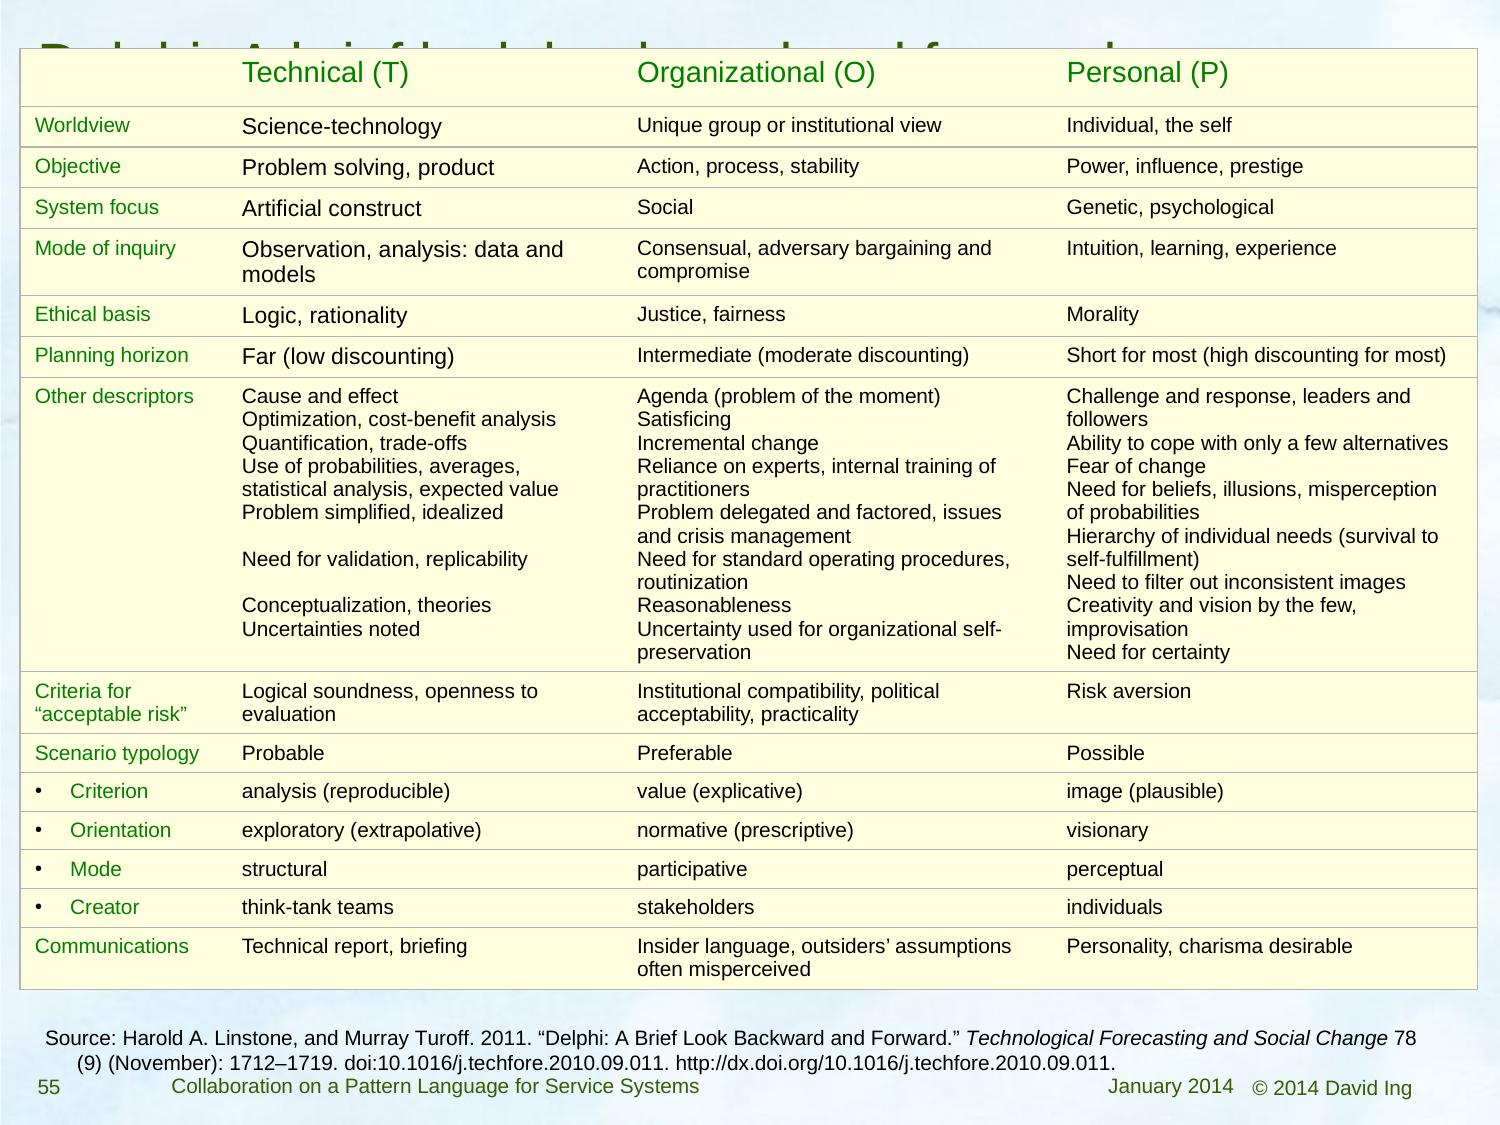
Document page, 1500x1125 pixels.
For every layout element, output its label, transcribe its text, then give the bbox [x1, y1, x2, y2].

table_cell think-tank teams [227, 889, 622, 927]
table_cell Artificial construct [227, 188, 622, 228]
table_cell participative [622, 850, 1052, 888]
table_header Technical (T) [227, 49, 622, 106]
table_cell analysis (reproducible) [227, 773, 622, 811]
table_cell individuals [1052, 889, 1477, 927]
title Delphi: A brief look backward and forward [37, 37, 1463, 48]
table_cell value (explicative) [622, 773, 1052, 811]
table_cell Challenge and response, leaders and followers Ability to cope with only a few alternatives Fear of change Need for beliefs, illusions, misperception of probabilities Hierarchy of individual needs (survival to self-fulfillment) Need to filter out inconsistent images Creativity and vision by the few, improvisation Need for certainty [1052, 378, 1477, 671]
table_cell Objective [21, 148, 227, 187]
table_cell Preferable [622, 734, 1052, 772]
table_cell Orientation [21, 812, 227, 849]
table_cell Problem solving, product [227, 148, 622, 187]
table_cell Logical soundness, openness to evaluation [227, 672, 622, 733]
table_cell Social [622, 188, 1052, 228]
table_cell Personality, charisma desirable [1052, 928, 1477, 989]
table_cell Criterion [21, 773, 227, 811]
table_cell Individual, the self [1052, 107, 1477, 146]
table_cell Intermediate (moderate discounting) [622, 337, 1052, 377]
table_cell System focus [21, 188, 227, 228]
table_cell Observation, analysis: data and models [227, 229, 622, 295]
table_cell Possible [1052, 734, 1477, 772]
table_cell Intuition, learning, experience [1052, 229, 1477, 295]
table_cell Institutional compatibility, political acceptability, practicality [622, 672, 1052, 733]
table_cell structural [227, 850, 622, 888]
table_header Personal (P) [1052, 49, 1477, 106]
table_cell Technical report, briefing [227, 928, 622, 989]
table_cell Communications [21, 928, 227, 989]
table_cell Action, process, stability [622, 148, 1052, 187]
table_cell Consensual, adversary bargaining and compromise [622, 229, 1052, 295]
table_cell perceptual [1052, 850, 1477, 888]
table_cell Insider language, outsiders’ assumptions often misperceived [622, 928, 1052, 989]
table_cell Power, influence, prestige [1052, 148, 1477, 187]
table_cell Risk aversion [1052, 672, 1477, 733]
table_cell Mode [21, 850, 227, 888]
table_cell Short for most (high discounting for most) [1052, 337, 1477, 377]
table_cell Ethical basis [21, 296, 227, 336]
table_cell normative (prescriptive) [622, 812, 1052, 849]
table_header [21, 49, 227, 106]
table_cell Criteria for “acceptable risk” [21, 672, 227, 733]
picture [0, 0, 1500, 1125]
table_cell Morality [1052, 296, 1477, 336]
text_box Source: Harold A. Linstone, and Murray Turoff. 2011. “Delphi: A Brief Look Backward and Forward.” Technological Forecasting and Social Change 78 (9) (November): 1712–1719. doi:10.1016/j.techfore.2010.09.011. http://dx.doi.org/10.1016/j.techfore.2010.09.011. - [30, 1016, 1441, 1077]
table_cell Creator [21, 889, 227, 927]
table_cell stakeholders [622, 889, 1052, 927]
table_cell Probable [227, 734, 622, 772]
table_cell Planning horizon [21, 337, 227, 377]
table_cell visionary [1052, 812, 1477, 849]
table_cell Science-technology [227, 107, 622, 146]
table_cell Scenario typology [21, 734, 227, 772]
table_cell Agenda (problem of the moment) Satisficing Incremental change Reliance on experts, internal training of practitioners Problem delegated and factored, issues and crisis management Need for standard operating procedures, routinization Reasonableness Uncertainty used for organizational self-preservation [622, 378, 1052, 671]
table_cell image (plausible) [1052, 773, 1477, 811]
table_cell Worldview [21, 107, 227, 146]
table_cell Cause and effect Optimization, cost-benefit analysis Quantification, trade-offs Use of probabilities, averages, statistical analysis, expected value Problem simplified, idealized Need for validation, replicability Conceptualization, theories Uncertainties noted [227, 378, 622, 671]
table_cell Other descriptors [21, 378, 227, 671]
table_cell Mode of inquiry [21, 229, 227, 295]
table_cell exploratory (extrapolative) [227, 812, 622, 849]
table_cell Genetic, psychological [1052, 188, 1477, 228]
table_cell Justice, fairness [622, 296, 1052, 336]
table_cell Unique group or institutional view [622, 107, 1052, 146]
table_cell Logic, rationality [227, 296, 622, 336]
table_cell Far (low discounting) [227, 337, 622, 377]
table_header Organizational (O) [622, 49, 1052, 106]
